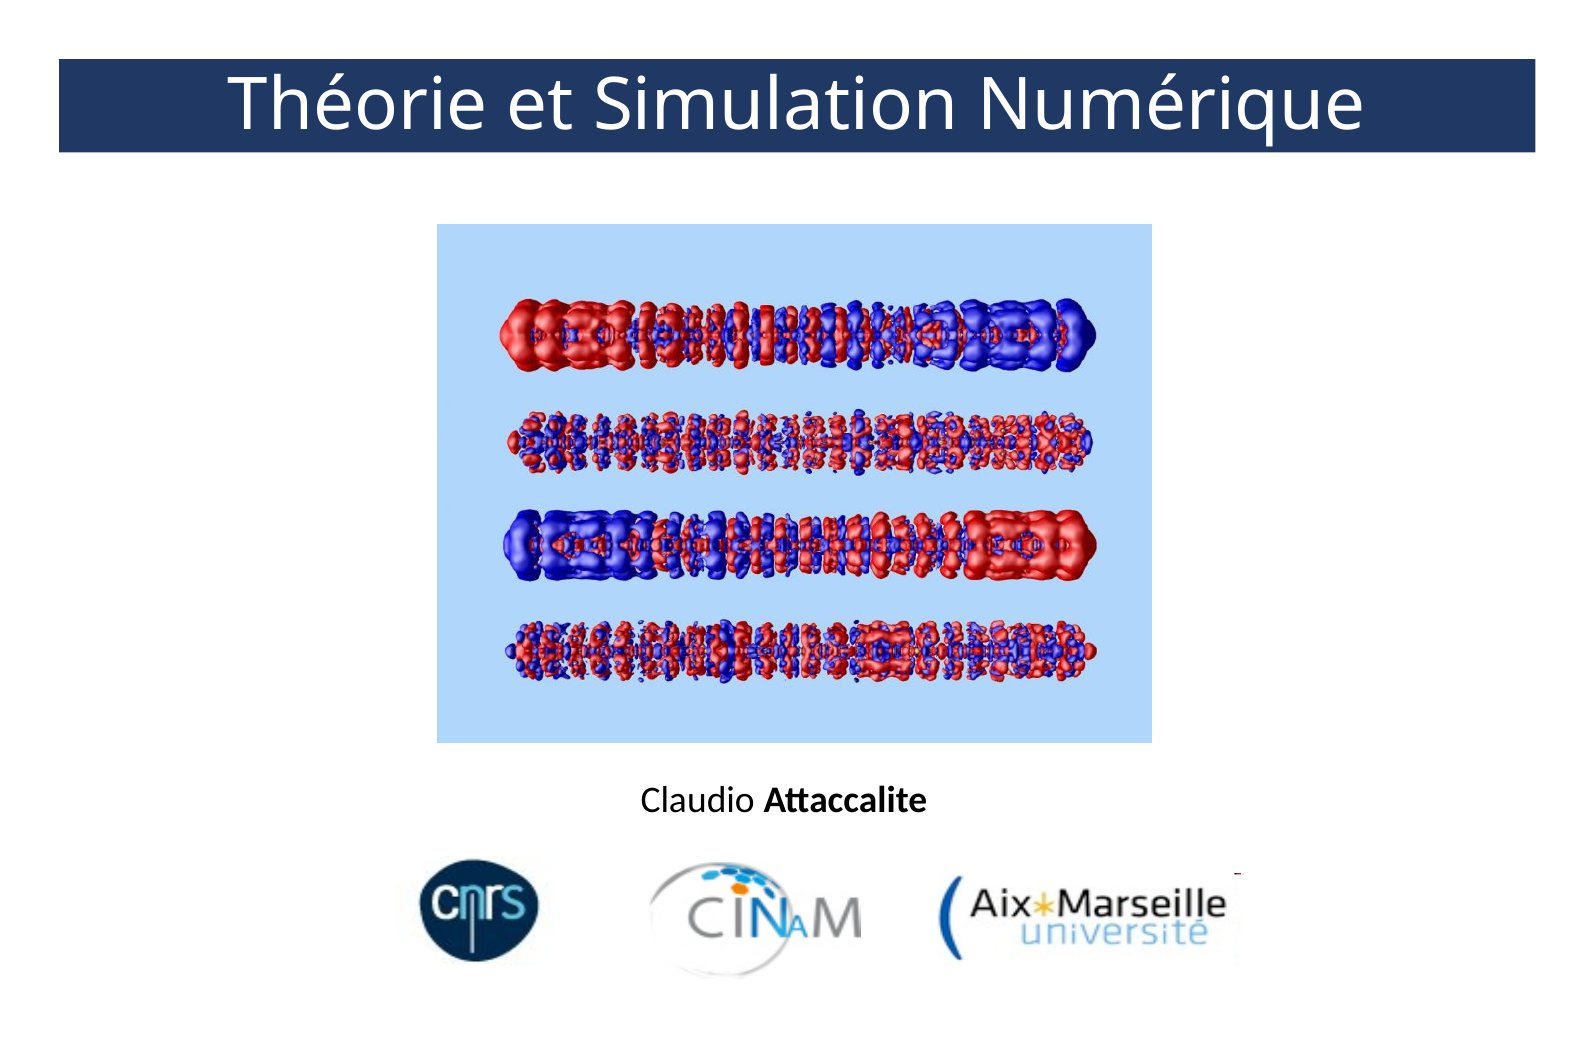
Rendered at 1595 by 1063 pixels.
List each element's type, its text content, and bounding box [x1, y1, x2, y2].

picture [395, 856, 562, 967]
picture [437, 224, 1152, 743]
text_box Claudio Attaccalite [625, 767, 943, 828]
title Théorie et Simulation Numérique [59, 59, 1536, 153]
picture [937, 873, 1241, 967]
picture [649, 862, 861, 979]
